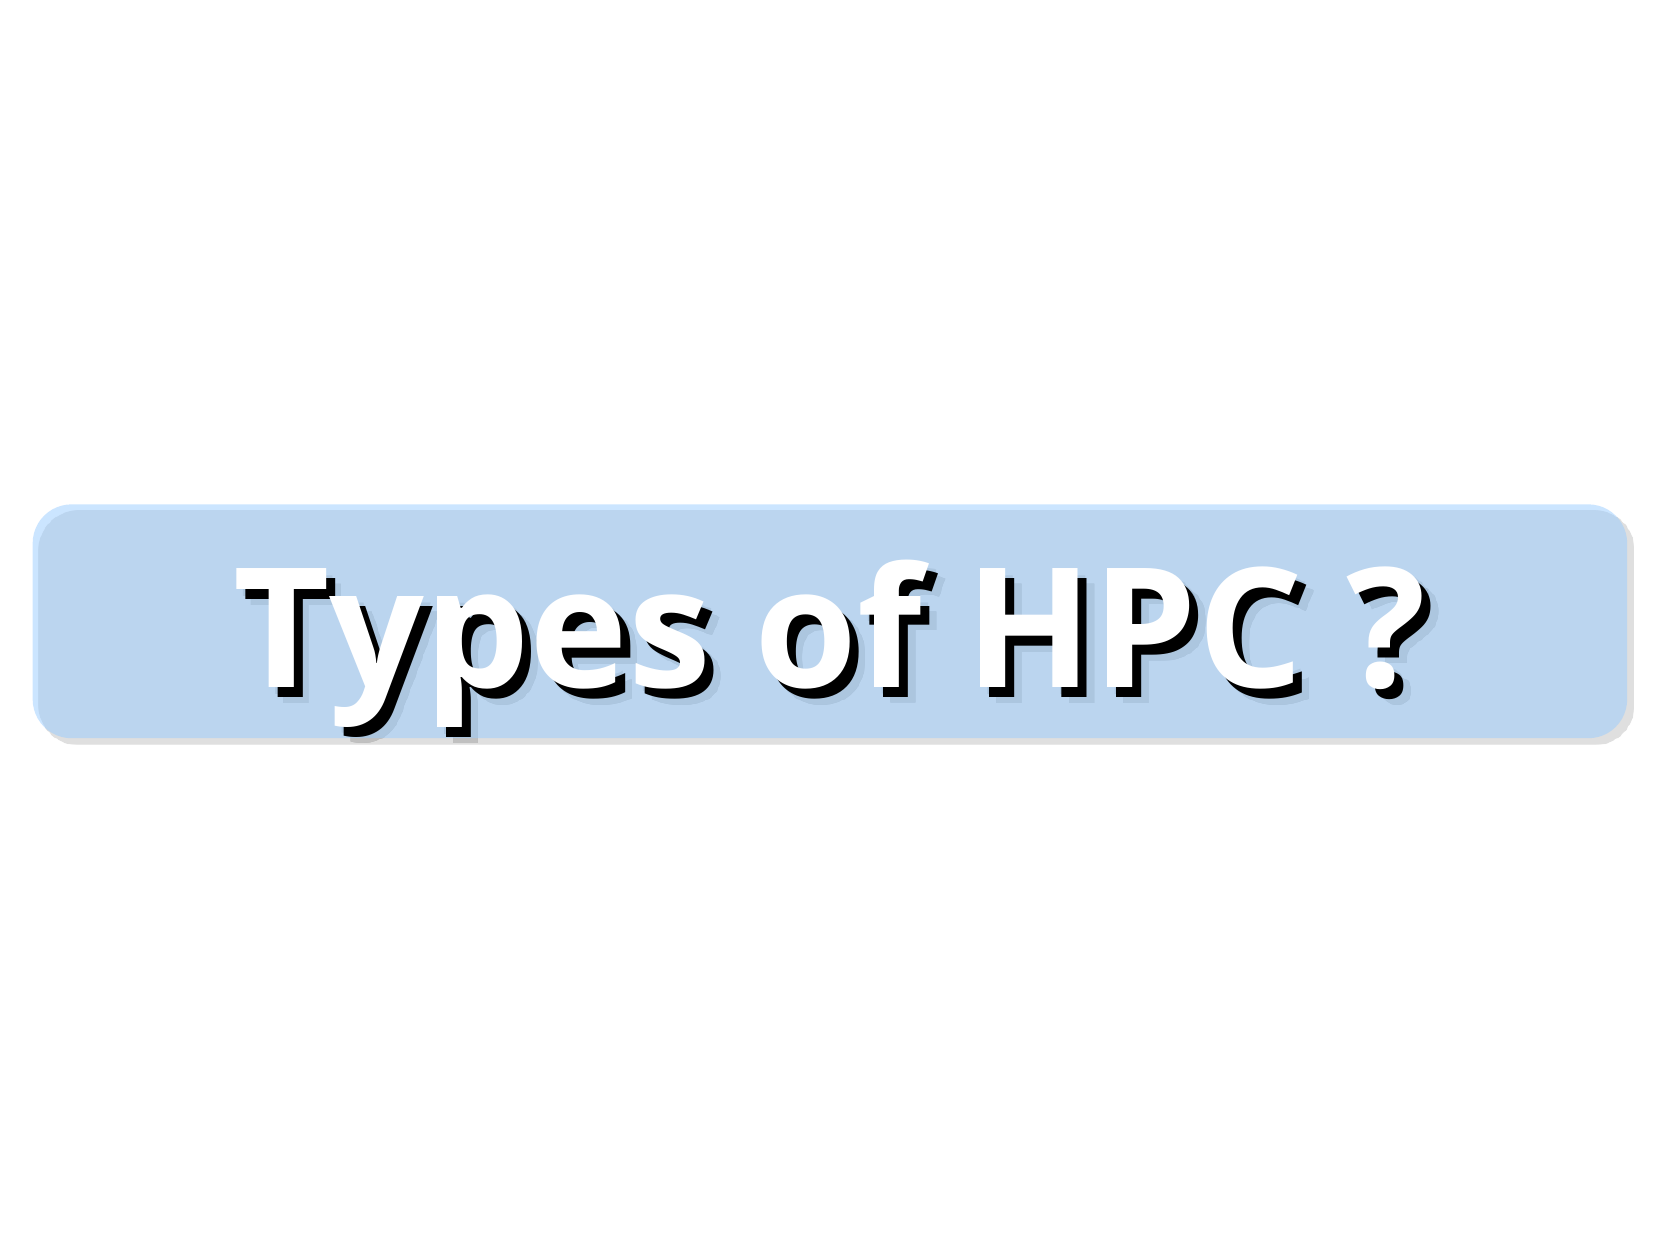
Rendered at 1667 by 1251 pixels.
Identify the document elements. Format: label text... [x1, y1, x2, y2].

text_box Types of HPC ? [32, 504, 1628, 739]
